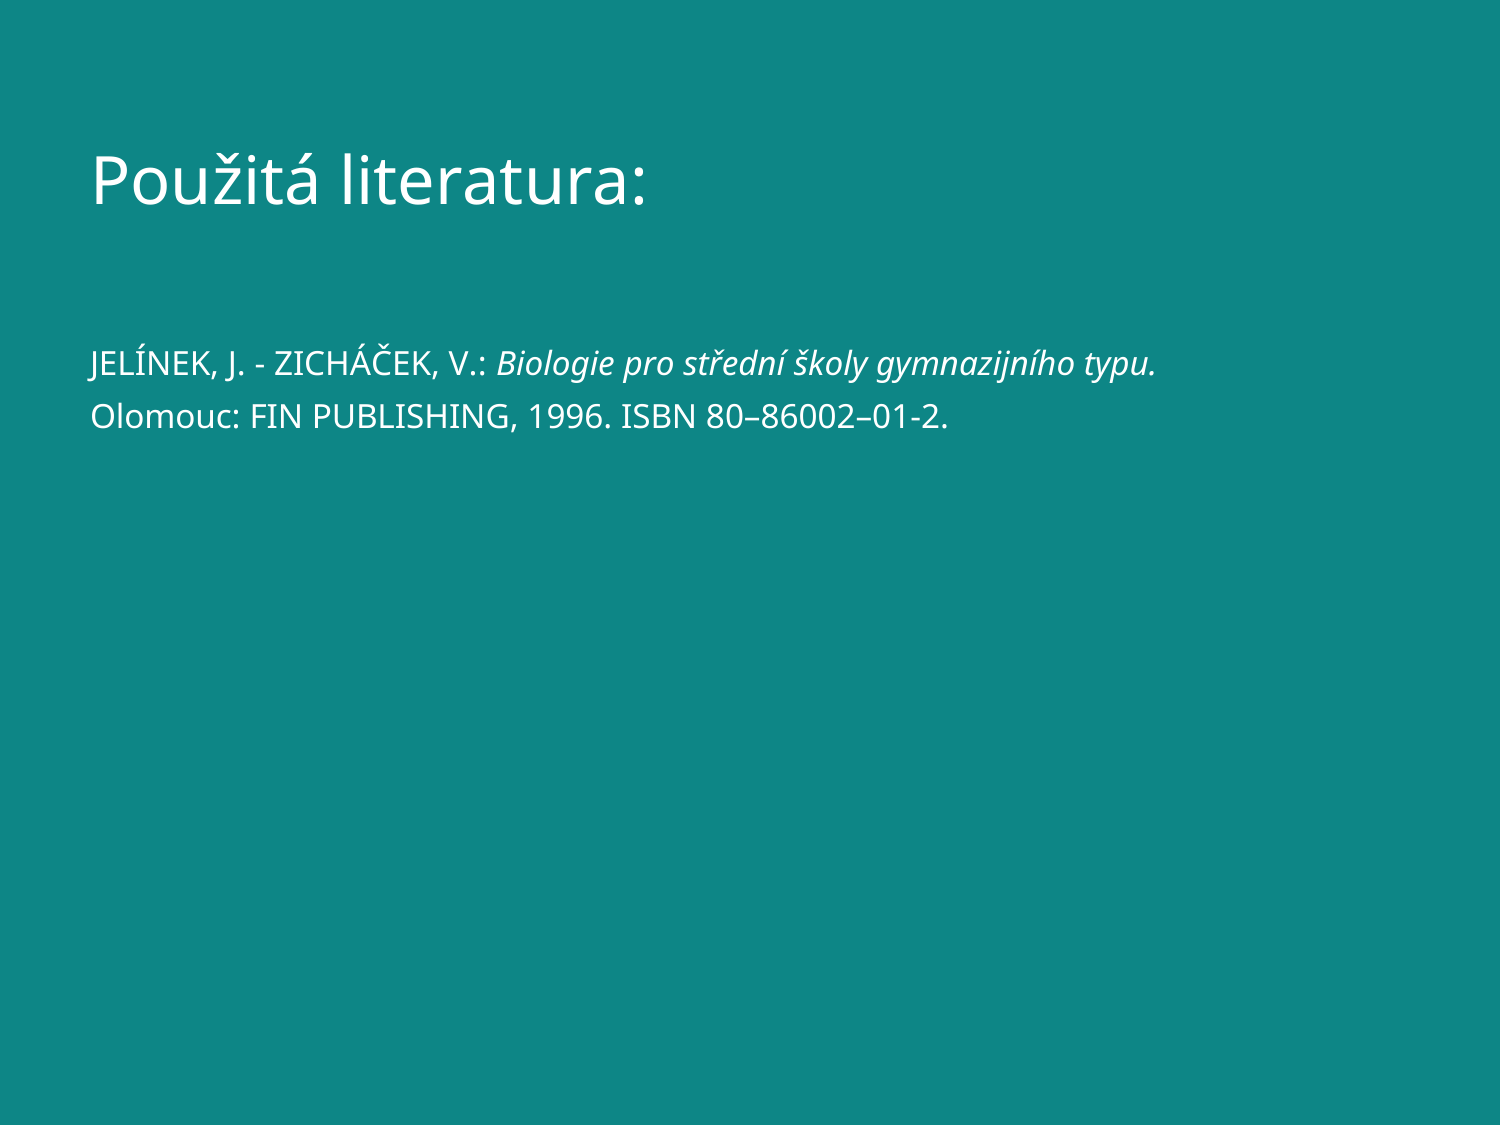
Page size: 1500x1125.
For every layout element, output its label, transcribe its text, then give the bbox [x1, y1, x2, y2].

list Použitá literatura: JELÍNEK, J. - ZICHÁČEK, V.: Biologie pro střední školy gymnazijního typu. Olomouc: FIN PUBLISHING, 1996. ISBN 80–86002–01-2. [75, 125, 1426, 1006]
